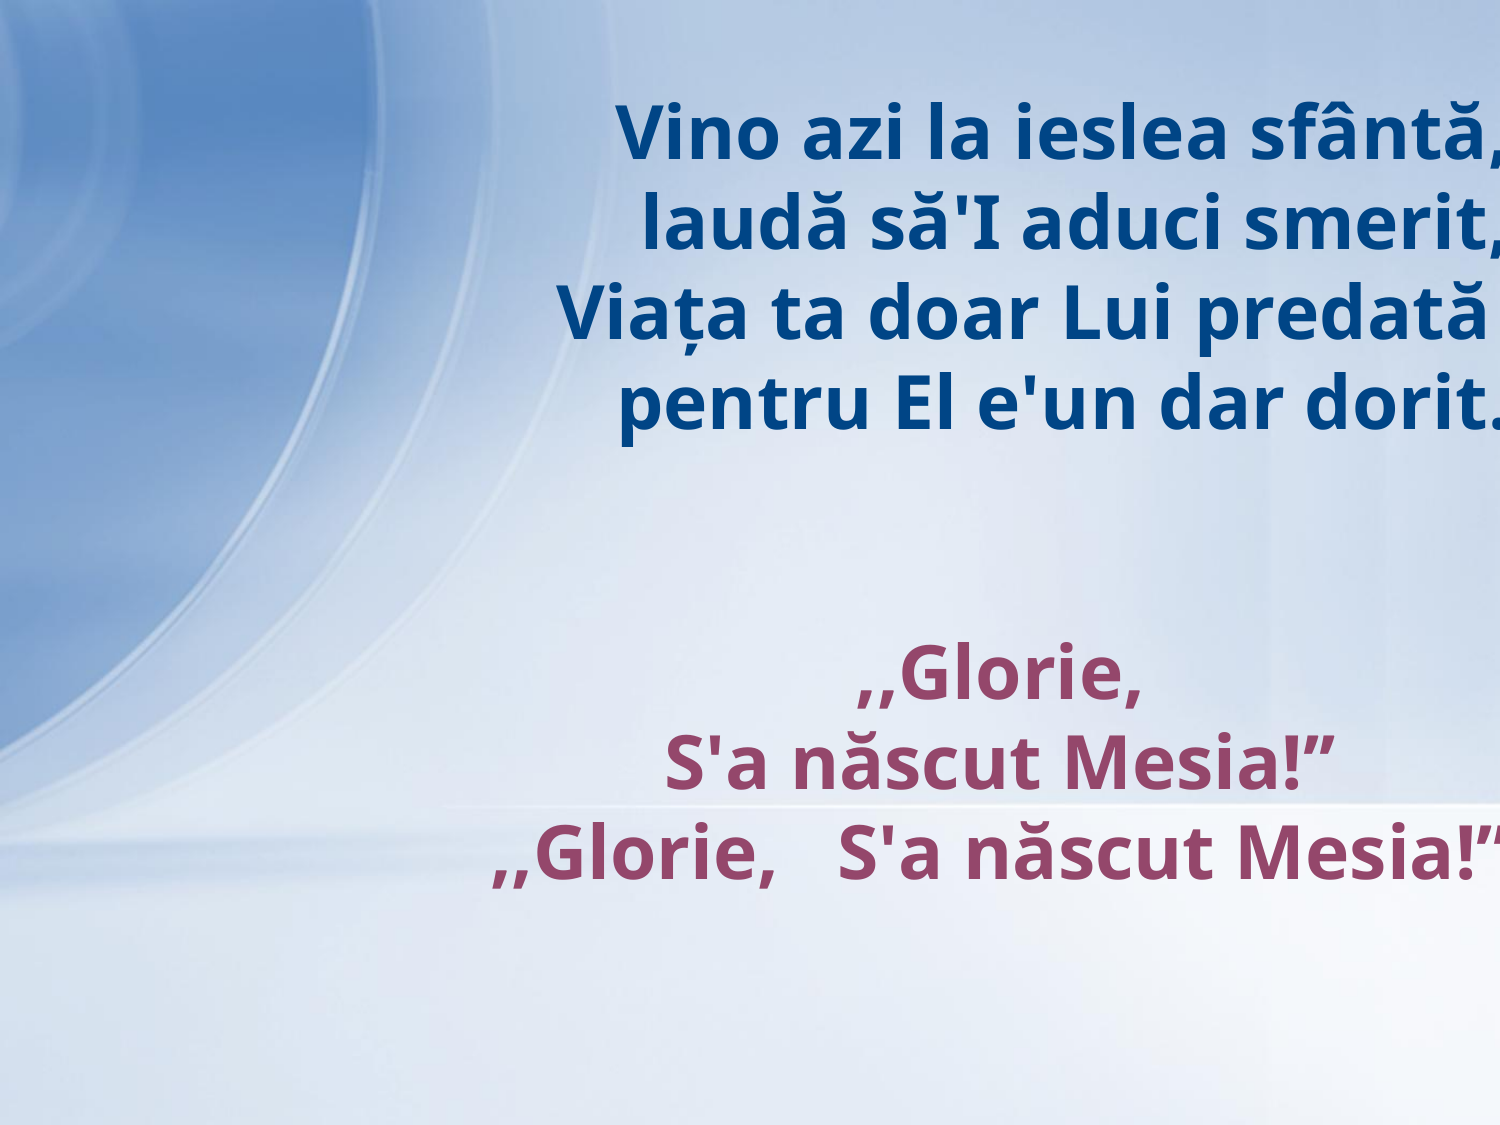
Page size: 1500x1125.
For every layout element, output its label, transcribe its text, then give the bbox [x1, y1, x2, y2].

picture [0, 0, 1500, 1125]
text_box Vino azi la ieslea sfântă, laudă să'I aduci smerit, Viaţa ta doar Lui predată pentru El e'un dar dorit. ,,Glorie, S'a născut Mesia!’’ ,,Glorie, S'a născut Mesia!’’ [475, 76, 1500, 903]
